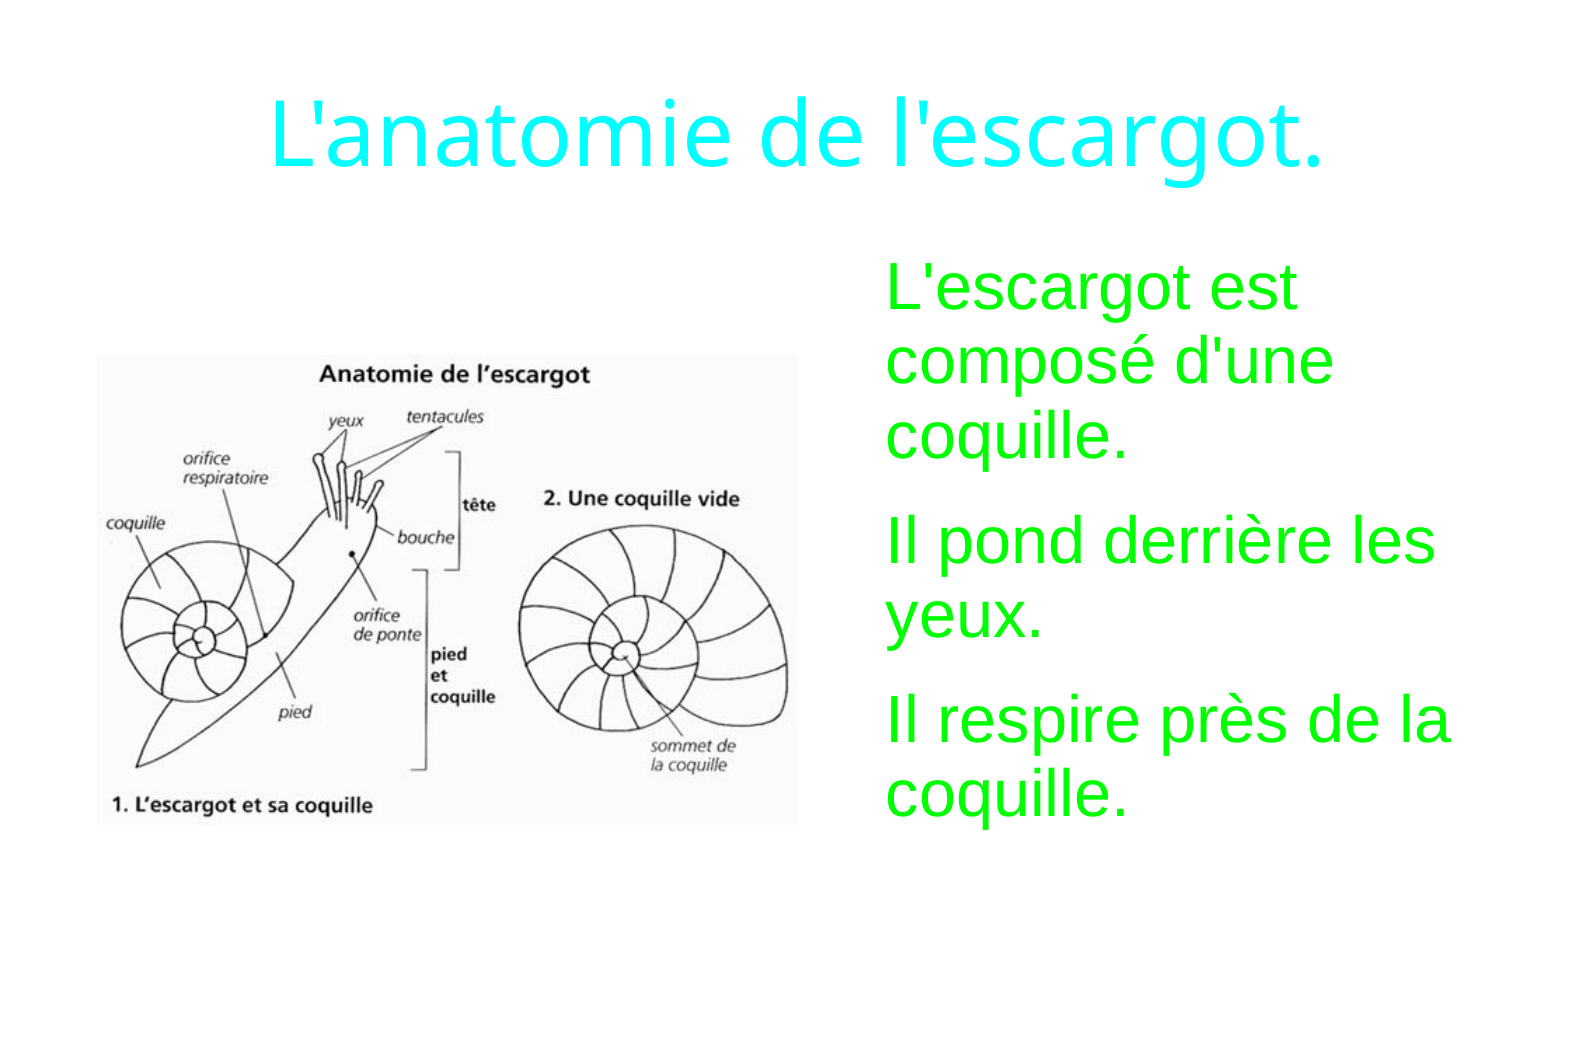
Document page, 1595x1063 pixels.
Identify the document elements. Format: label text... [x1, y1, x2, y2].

title L'anatomie de l'escargot. [79, 13, 1515, 249]
list L'escargot est composé d'une coquille. Il pond derrière les yeux. Il respire près de la coquille. [814, 248, 1516, 936]
picture [97, 354, 798, 825]
